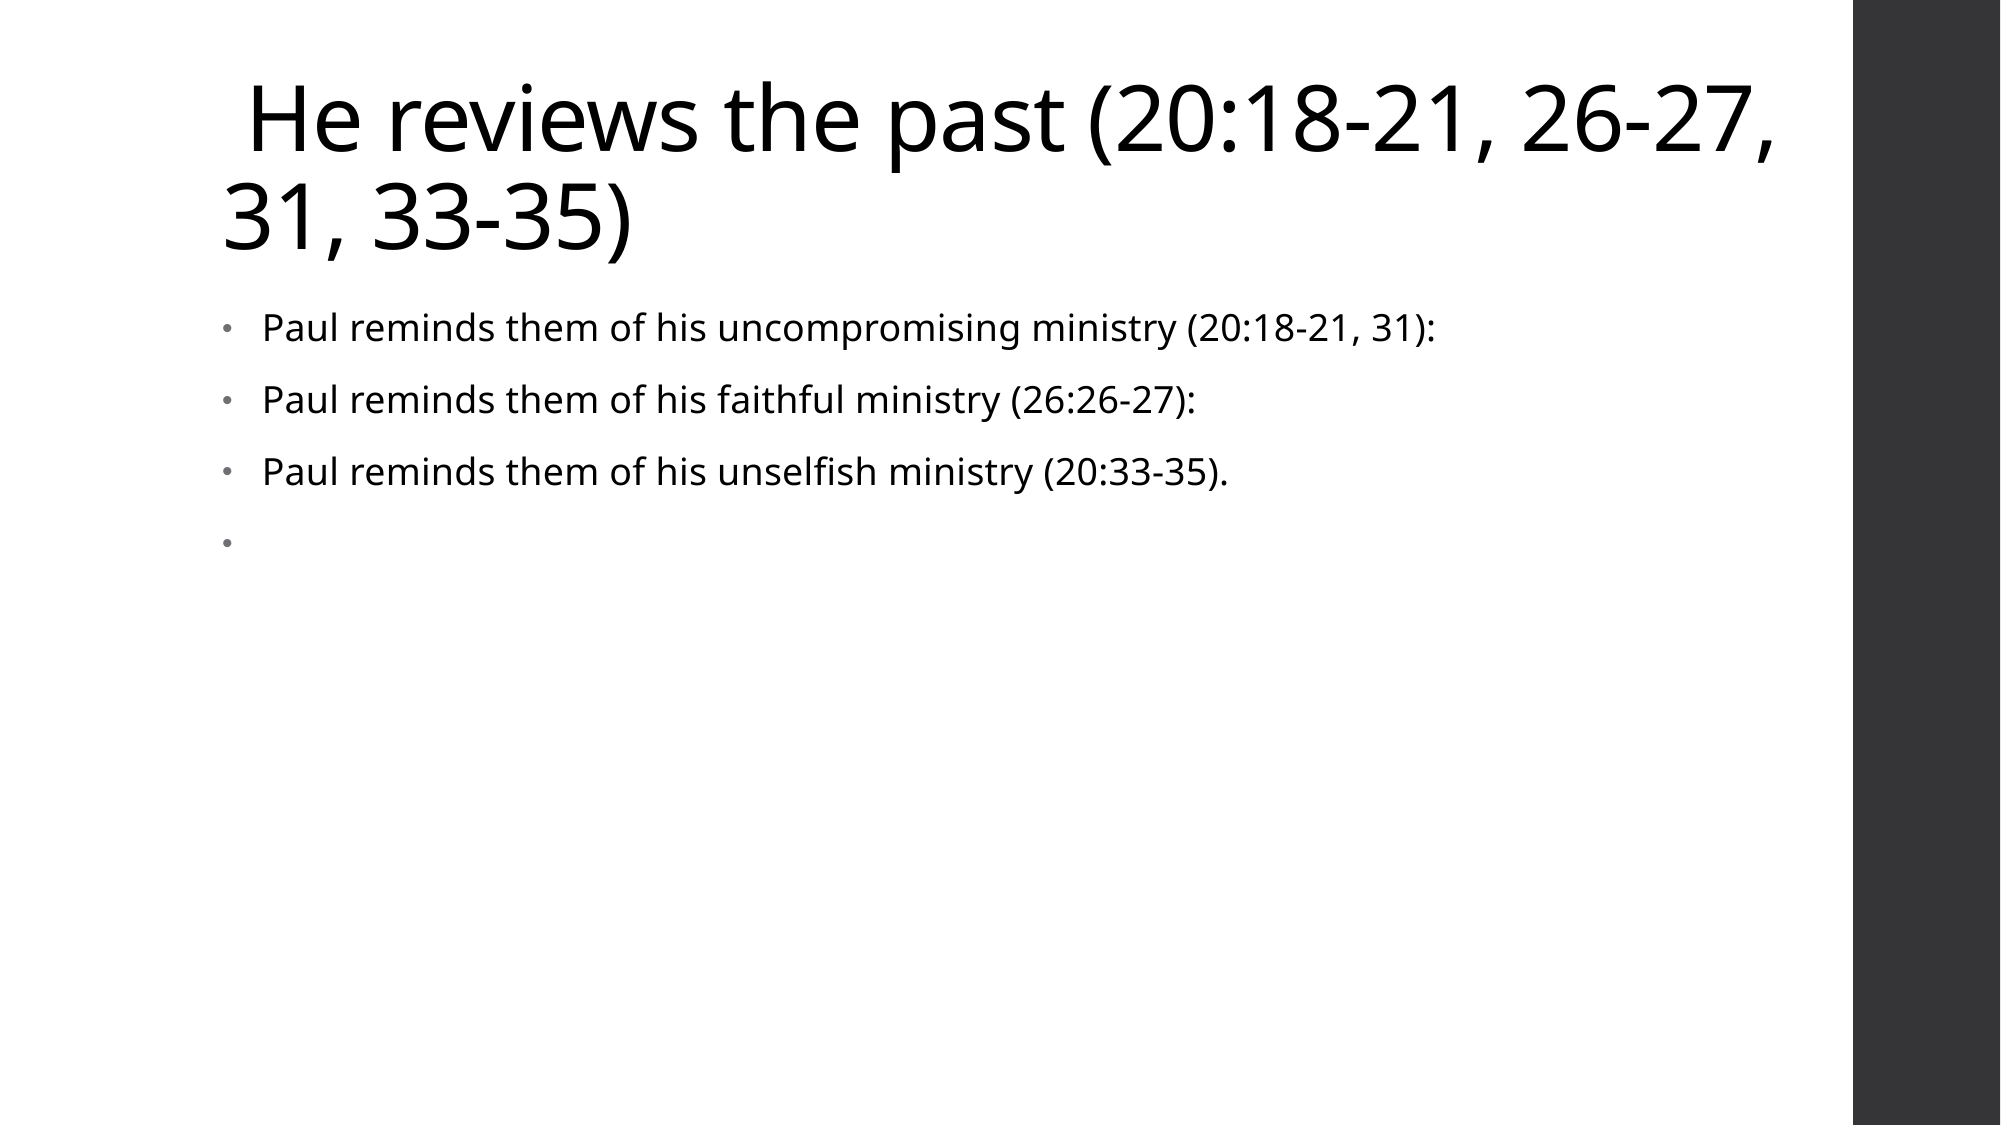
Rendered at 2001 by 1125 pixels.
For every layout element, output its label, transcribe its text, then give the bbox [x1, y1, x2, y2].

list Paul reminds them of his uncompromising ministry (20:18-21, 31): Paul reminds them of his faithful ministry (26:26-27): Paul reminds them of his unselfish ministry (20:33-35). [206, 299, 1617, 1014]
title He reviews the past (20:18-21, 26-27, 31, 33-35) [206, 60, 1797, 278]
